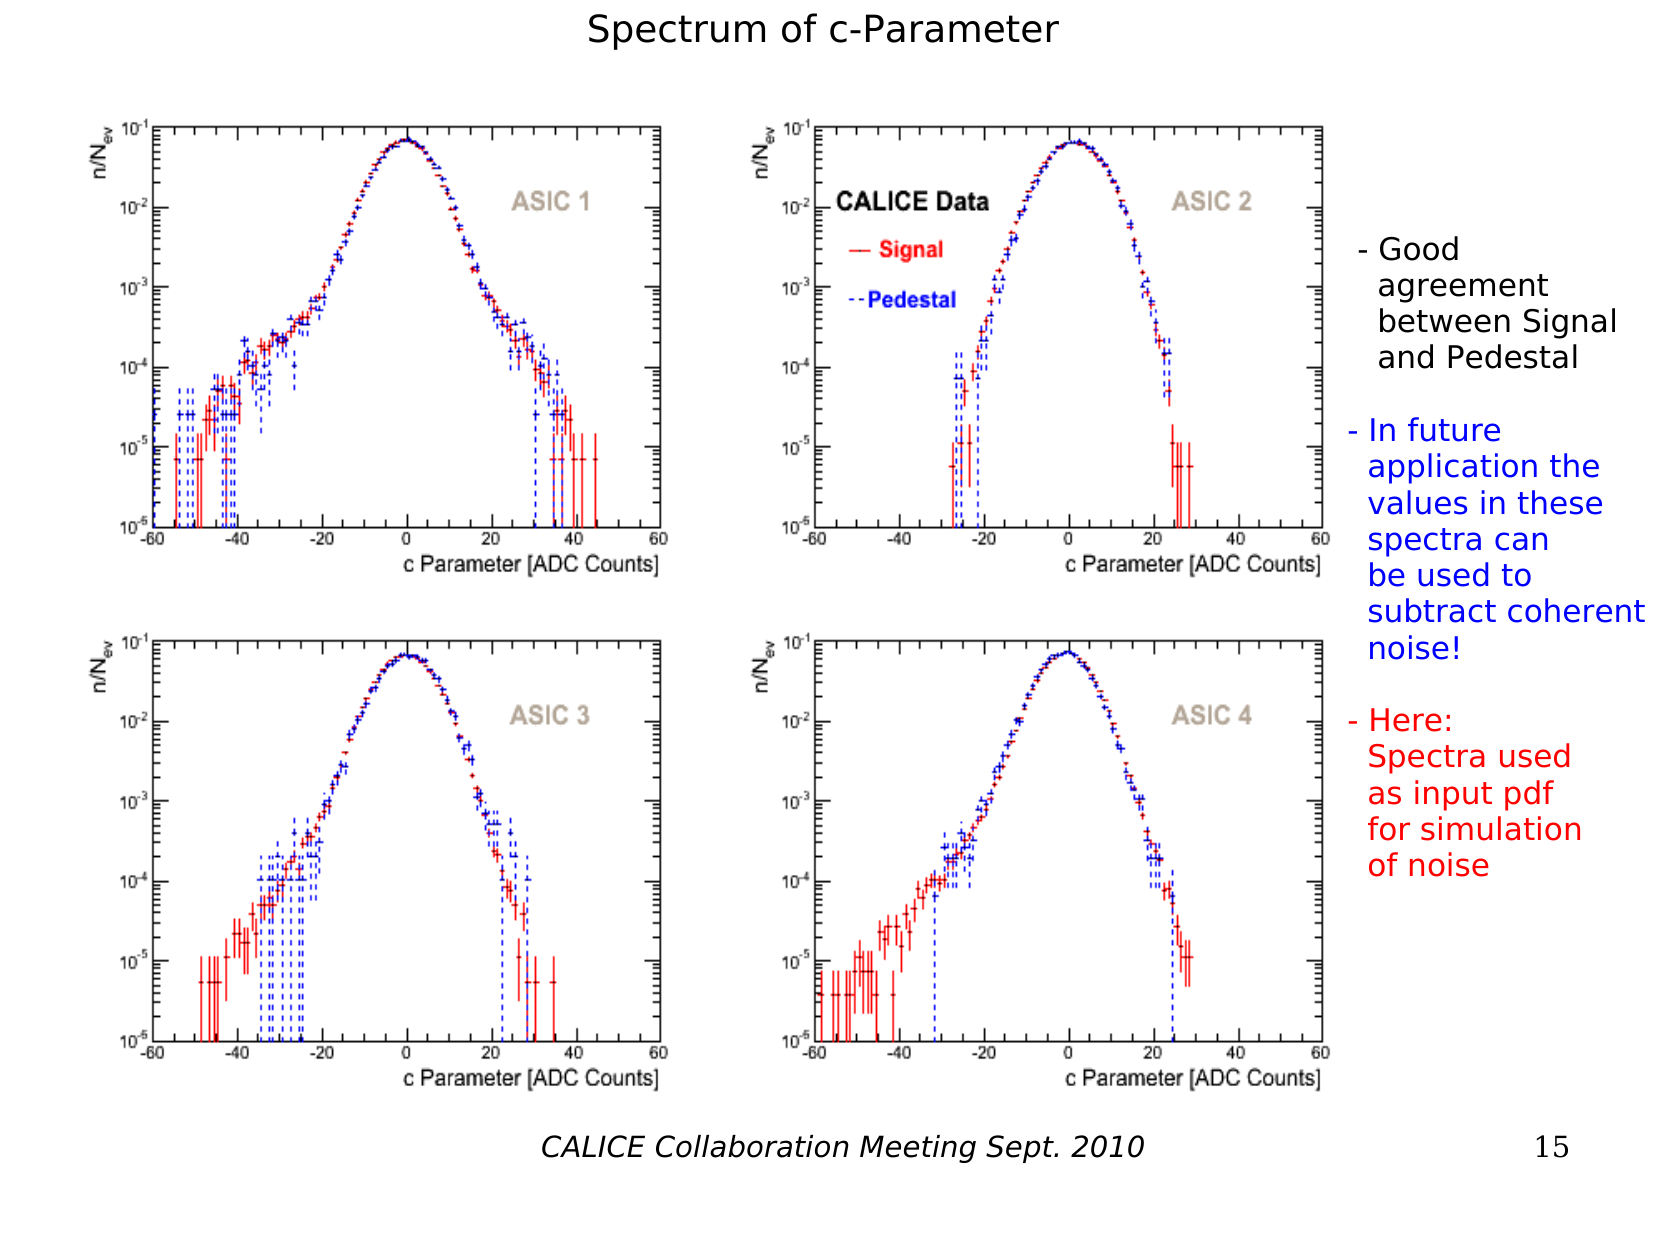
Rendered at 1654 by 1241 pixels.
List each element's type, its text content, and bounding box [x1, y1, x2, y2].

text_box [1312, 366, 1332, 450]
picture [46, 94, 1370, 1122]
text_box - Good agreement between Signal and Pedestal - In future application the values in these spectra can be used to subtract coherent noise! - Here: Spectra used as input pdf for simulation of noise [1332, 187, 1653, 928]
text_box Spectrum of c-Parameter [572, 0, 1075, 59]
